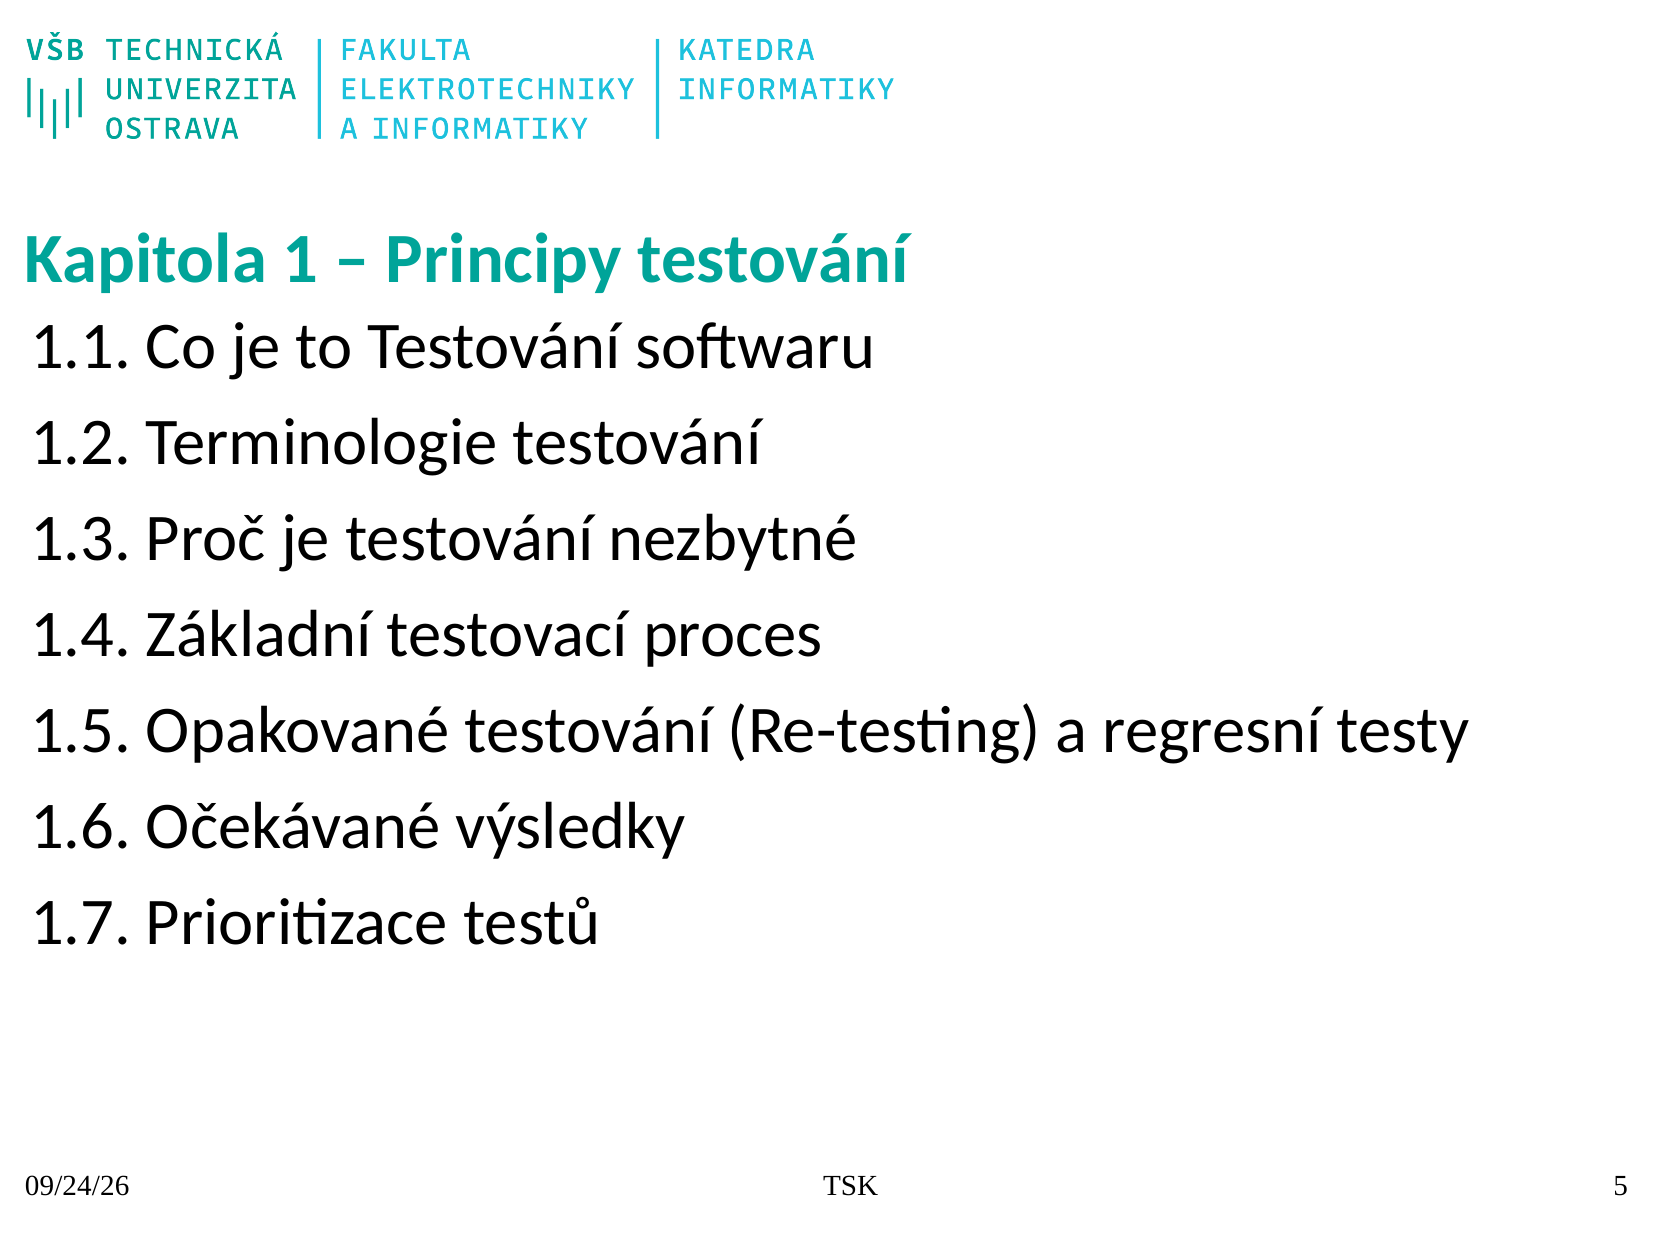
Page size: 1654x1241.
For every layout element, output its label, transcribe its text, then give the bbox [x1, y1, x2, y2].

list 1.1. Co je to Testování softwaru 1.2. Terminologie testování 1.3. Proč je testování nezbytné 1.4. Základní testovací proces 1.5. Opakované testování (Re-testing) a regresní testy 1.6. Očekávané výsledky 1.7. Prioritizace testů [30, 318, 1629, 1146]
picture [26, 31, 894, 139]
title Kapitola 1 – Principy testování [24, 169, 1629, 300]
